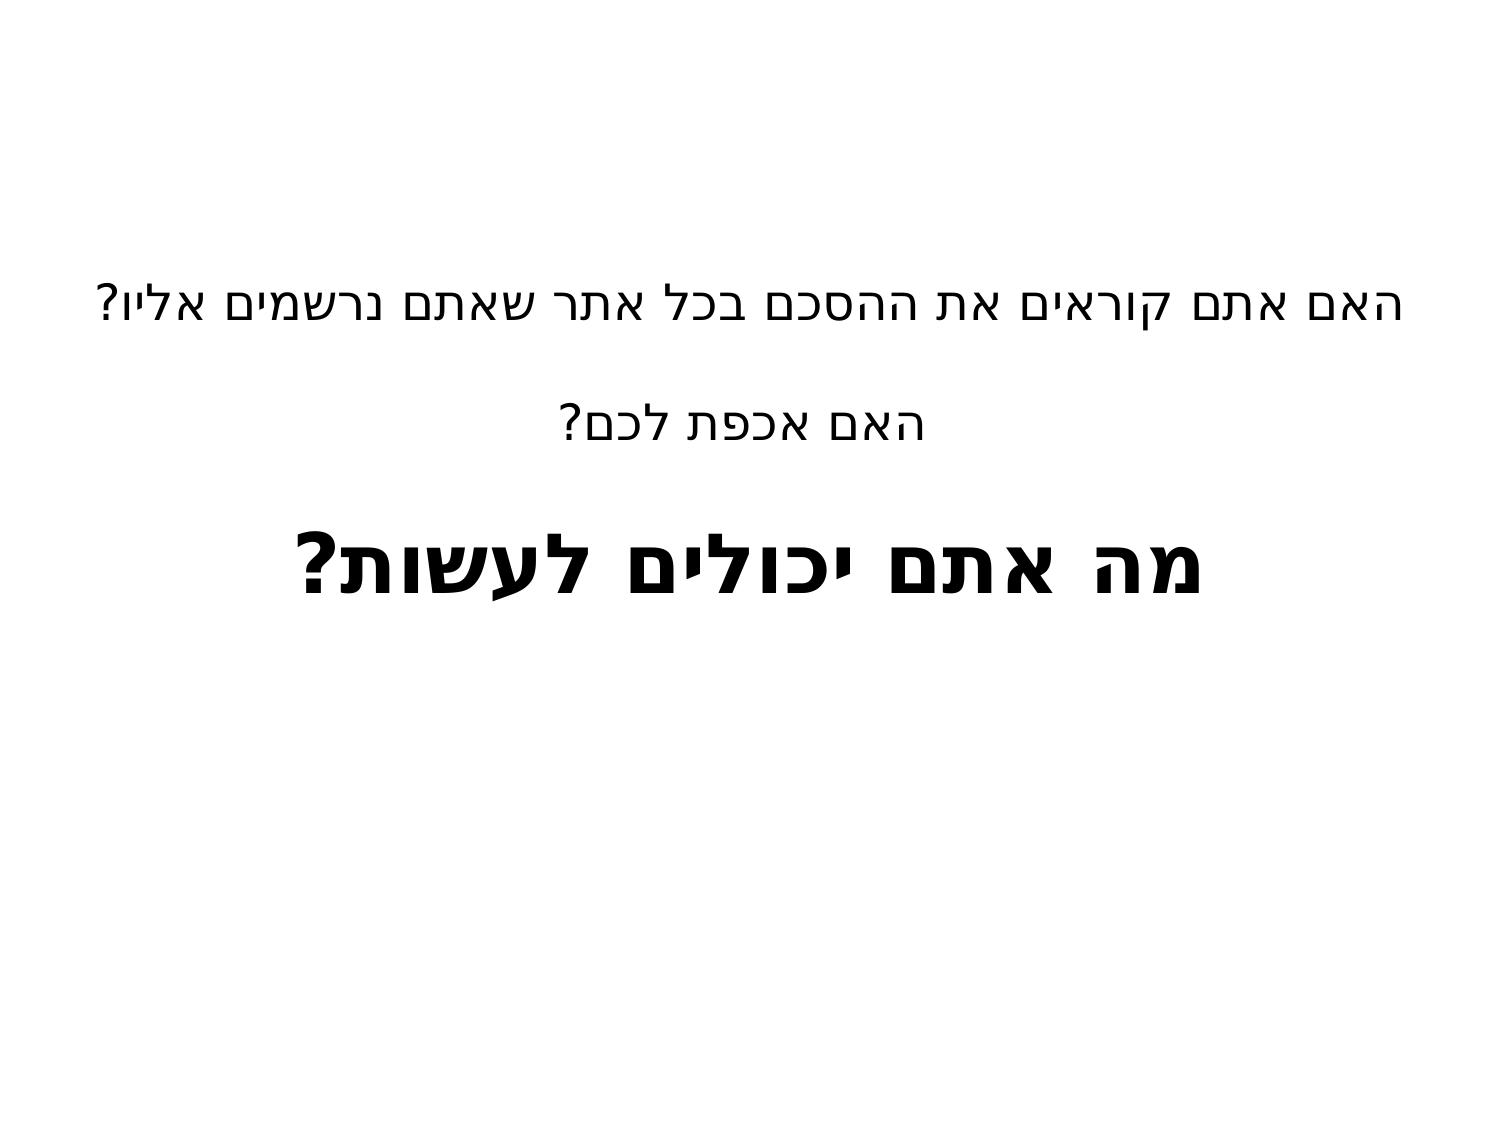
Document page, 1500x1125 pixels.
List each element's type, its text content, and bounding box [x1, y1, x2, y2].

text_box האם אתם קוראים את ההסכם בכל אתר שאתם נרשמים אליו? האם אכפת לכם? מה אתם יכולים לעשות? [75, 262, 1425, 1020]
